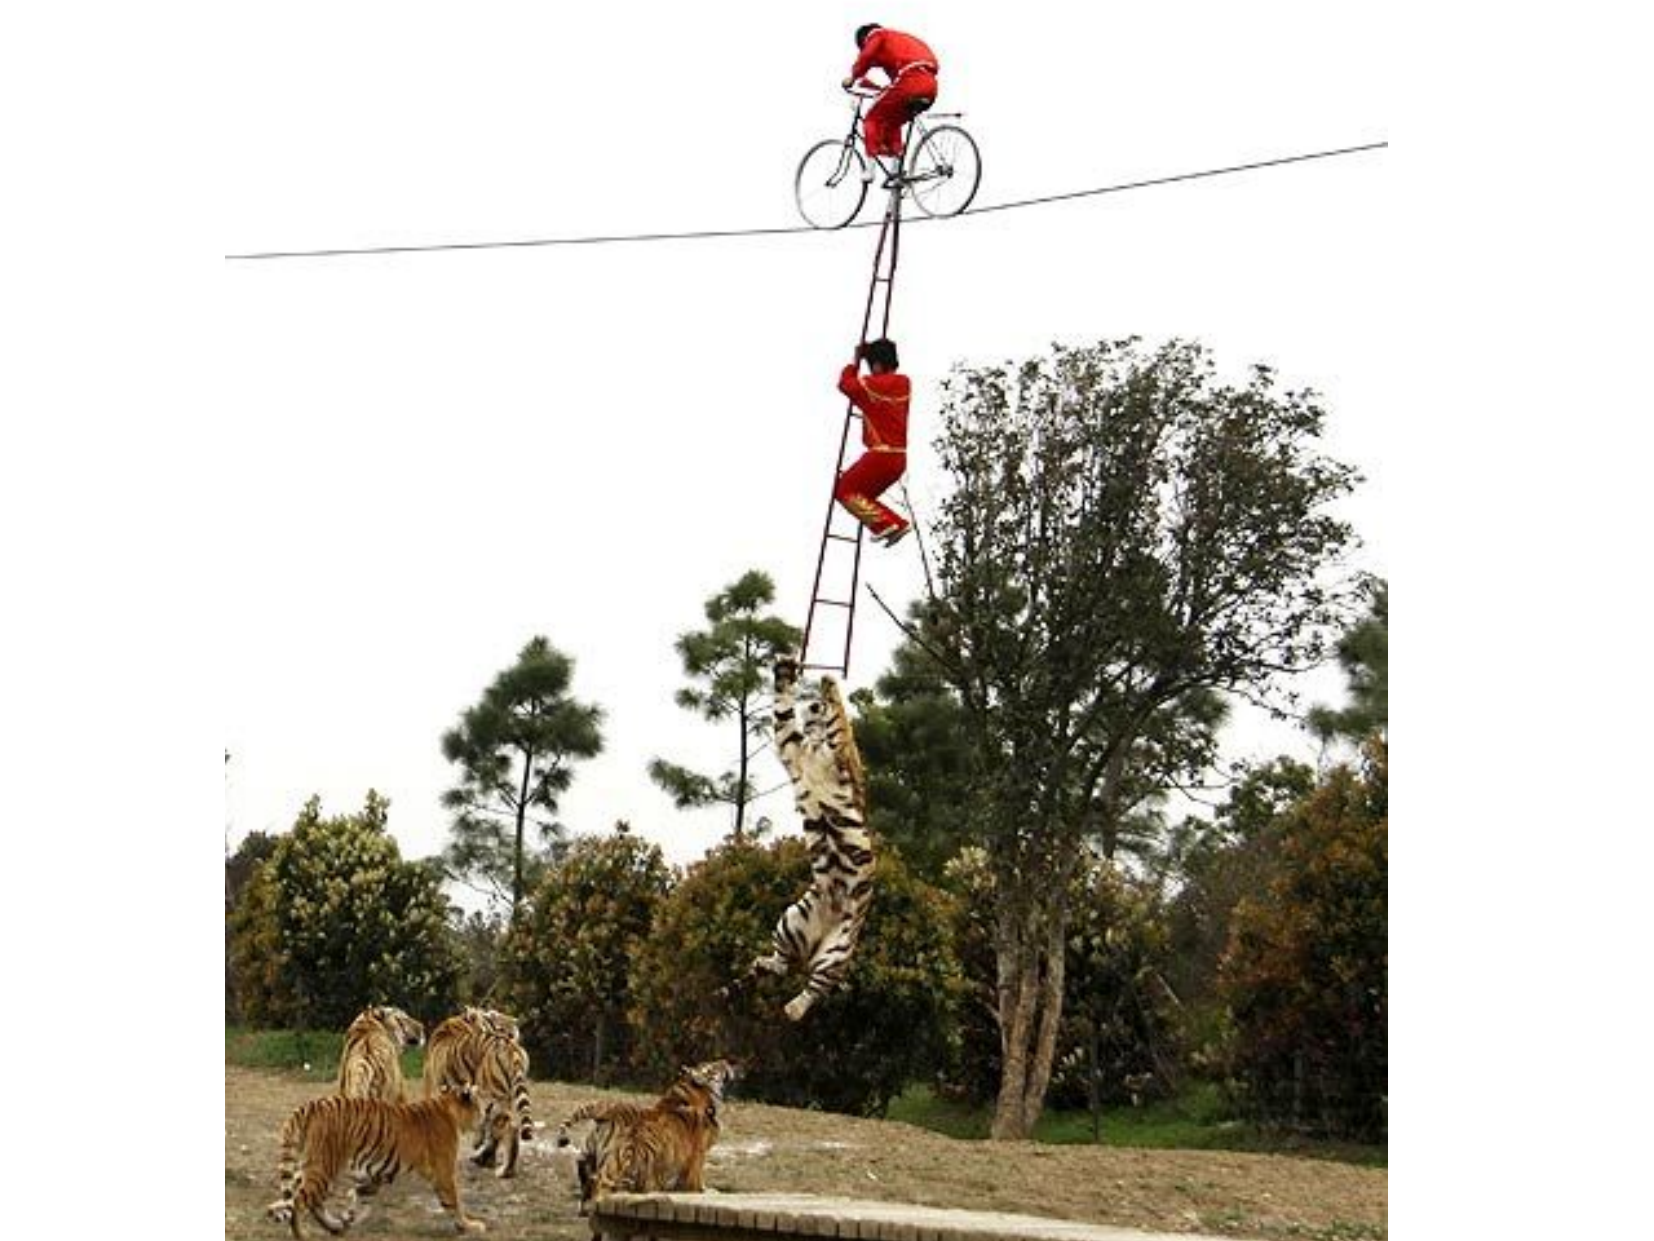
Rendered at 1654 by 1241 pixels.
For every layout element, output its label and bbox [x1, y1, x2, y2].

picture [225, 0, 1388, 1241]
